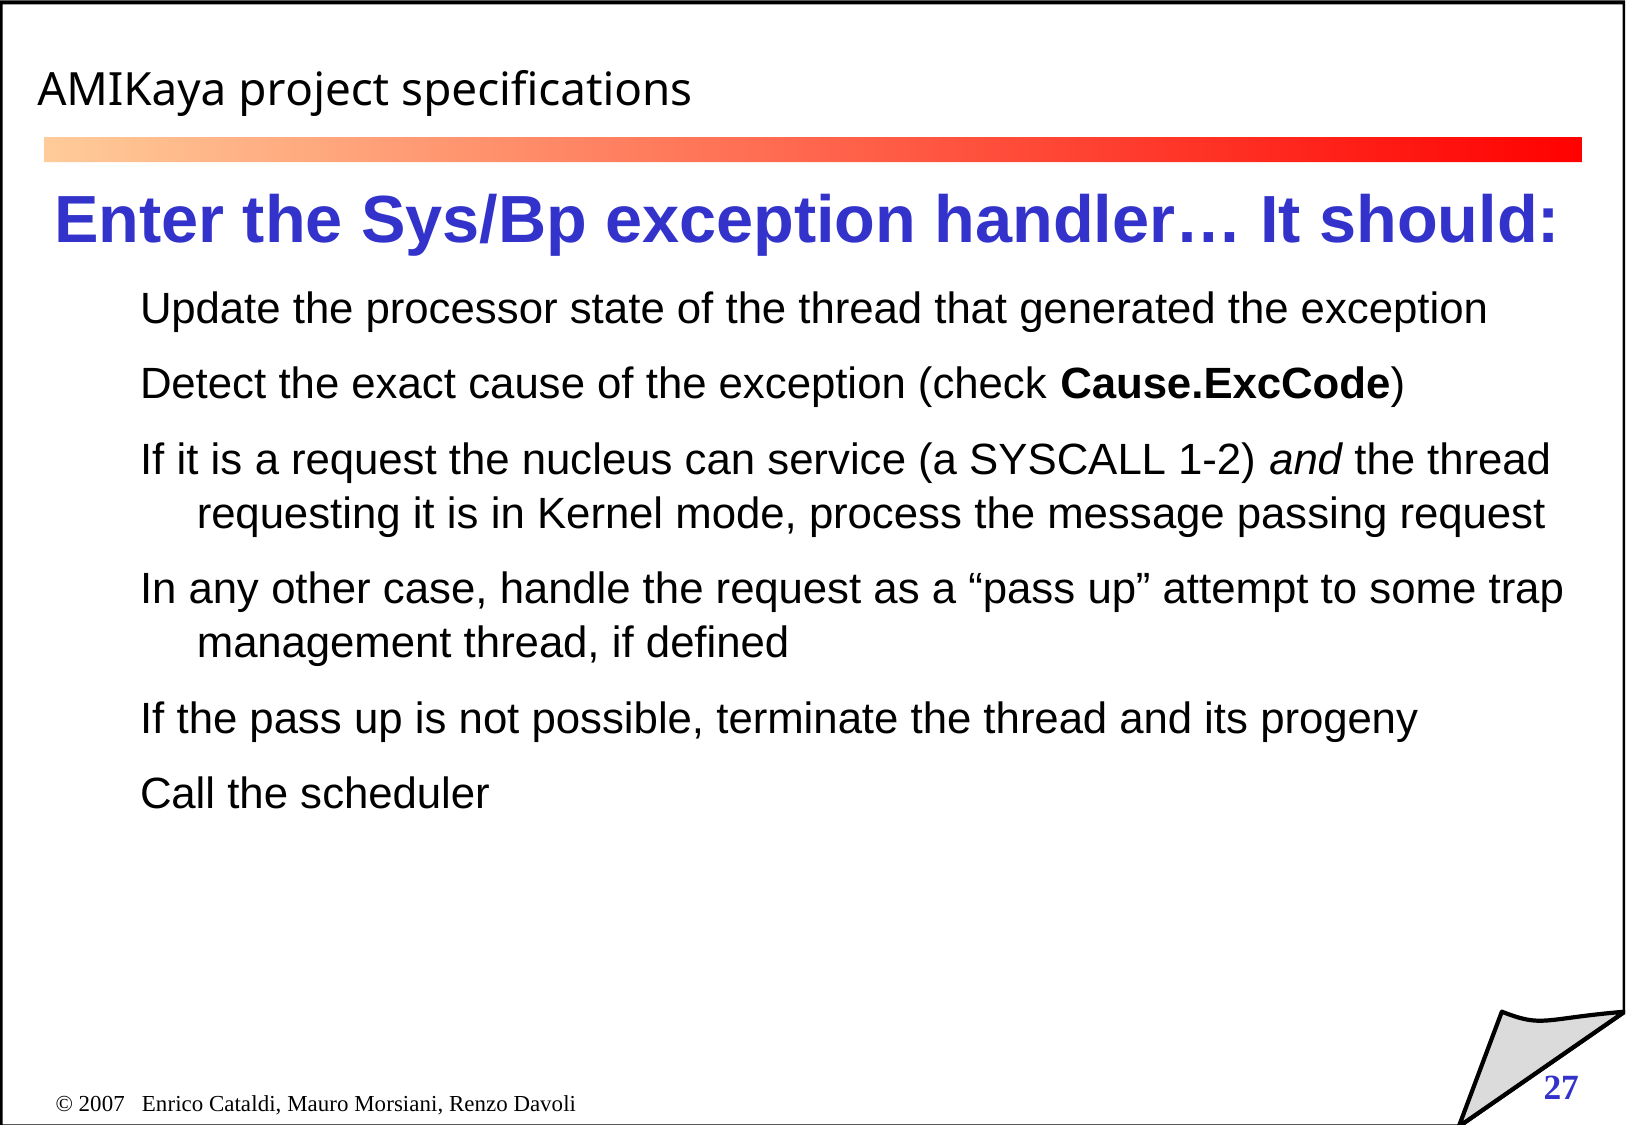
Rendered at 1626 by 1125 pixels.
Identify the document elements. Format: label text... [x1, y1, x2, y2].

list Enter the Sys/Bp exception handler… It should: Update the processor state of the thread that generated the exception Detect the exact cause of the exception (check Cause.ExcCode) If it is a request the nucleus can service (a SYSCALL 1-2) and the thread requesting it is in Kernel mode, process the message passing request In any other case, handle the request as a “pass up” attempt to some trap management thread, if defined If the pass up is not possible, terminate the thread and its progeny Call the scheduler [54, 187, 1571, 1124]
title AMIKaya project specifications [37, 44, 1588, 131]
